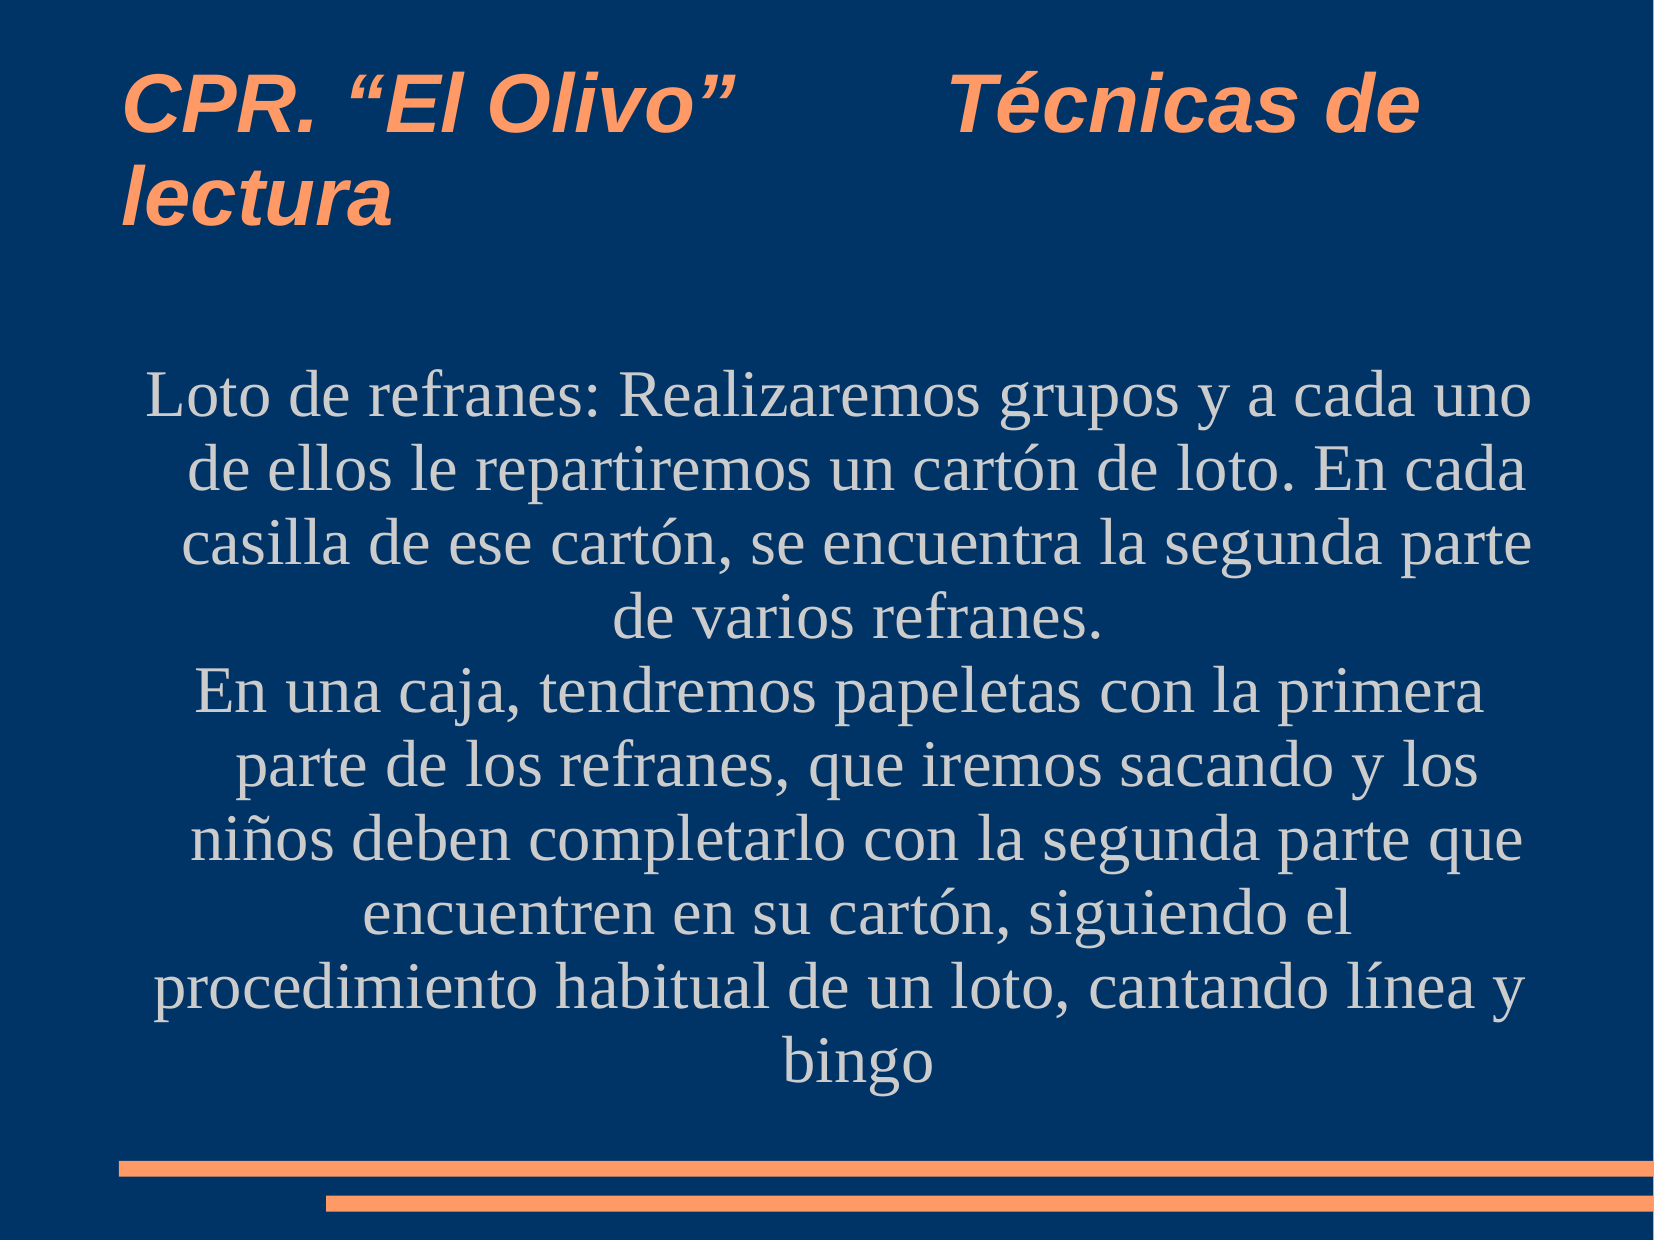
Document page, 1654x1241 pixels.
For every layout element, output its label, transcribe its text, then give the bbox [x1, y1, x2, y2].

title CPR. “El Olivo” Técnicas de lectura [121, 46, 1534, 254]
subtitle Loto de refranes: Realizaremos grupos y a cada uno de ellos le repartiremos un cartón de loto. En cada casilla de ese cartón, se encuentra la segunda parte de varios refranes. En una caja, tendremos papeletas con la primera parte de los refranes, que iremos sacando y los niños deben completarlo con la segunda parte que encuentren en su cartón, siguiendo el procedimiento habitual de un loto, cantando línea y bingo [121, 322, 1561, 1132]
